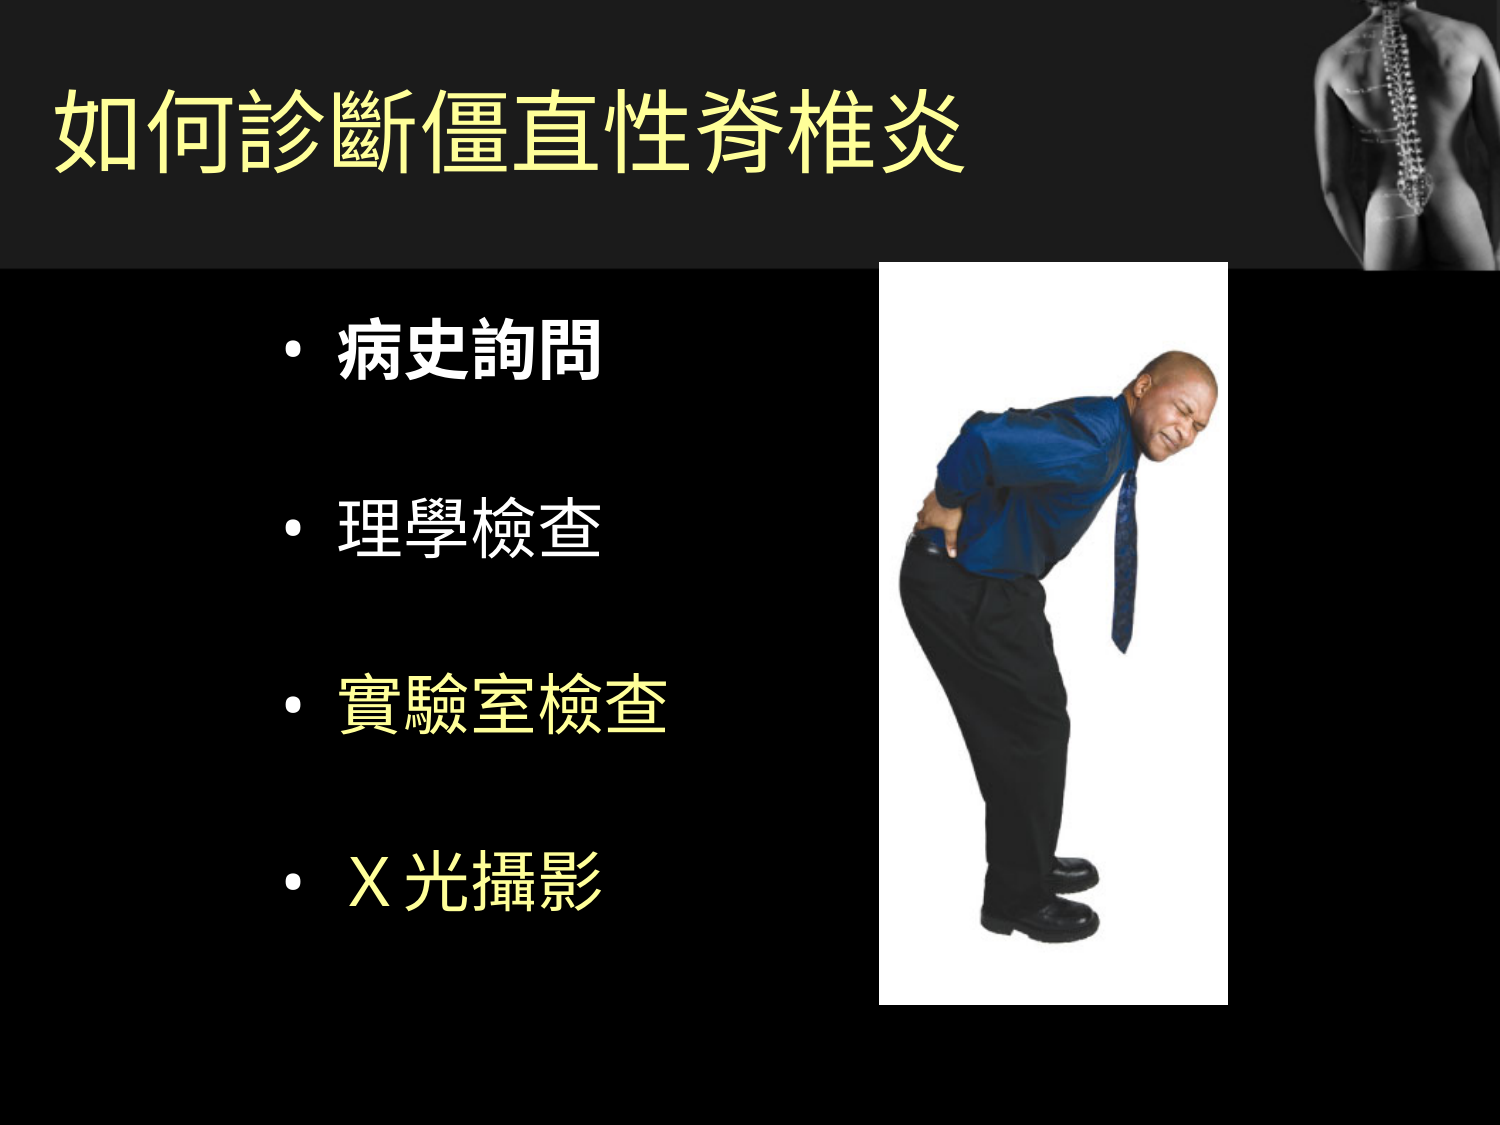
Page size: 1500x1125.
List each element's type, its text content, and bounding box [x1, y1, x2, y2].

picture [879, 262, 1228, 1005]
list 病史詢問 理學檢查 實驗室檢查 Ｘ光攝影 [265, 220, 929, 964]
title 如何診斷僵直性脊椎炎 [37, 32, 1300, 228]
